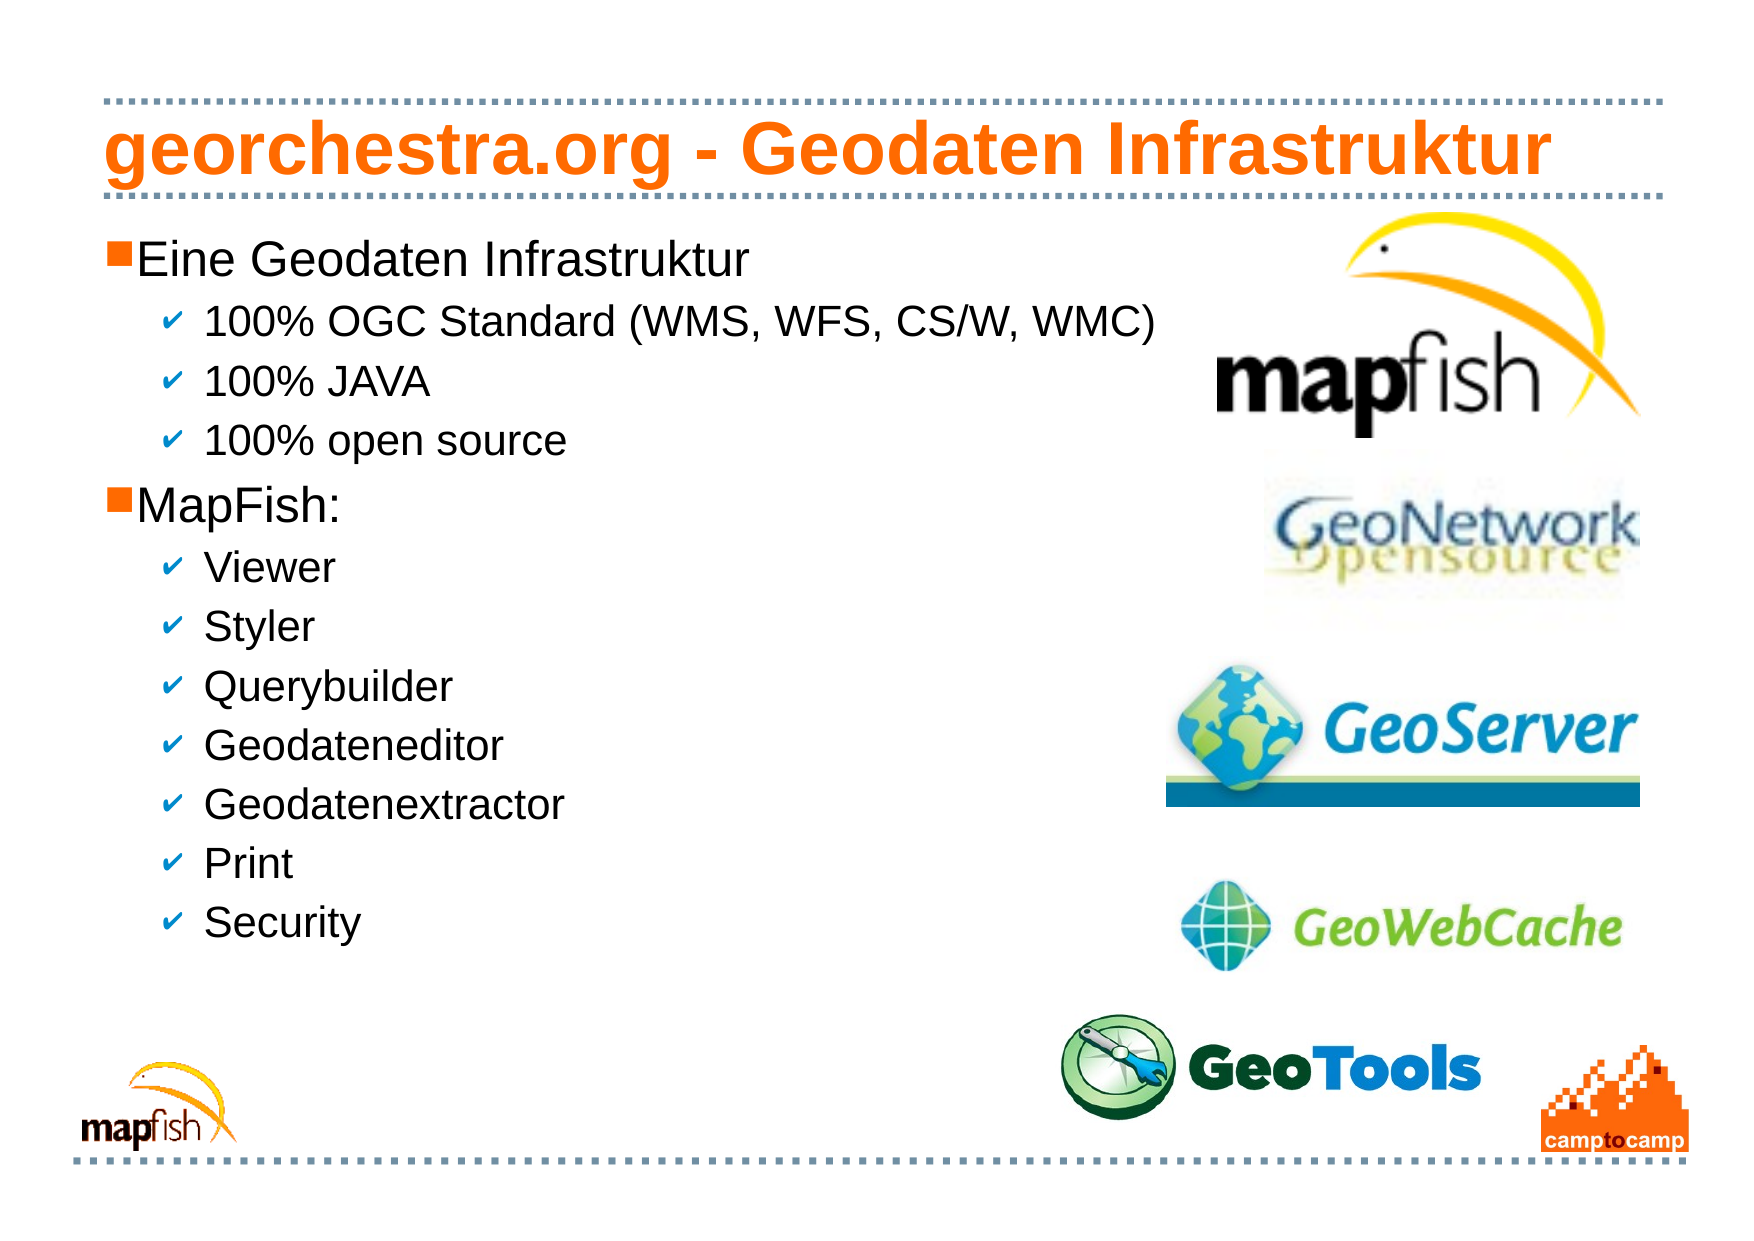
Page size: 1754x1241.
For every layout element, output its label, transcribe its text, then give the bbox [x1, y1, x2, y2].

list Eine Geodaten Infrastruktur 100% OGC Standard (WMS, WFS, CS/W, WMC) 100% JAVA 100% open source MapFish: Viewer Styler Querybuilder Geodateneditor Geodatenextractor Print Security [103, 231, 1660, 1044]
picture [1217, 212, 1641, 438]
picture [1264, 449, 1640, 638]
picture [82, 1062, 237, 1151]
picture [1046, 1010, 1483, 1123]
picture [1541, 1045, 1689, 1152]
title georchestra.org - Geodaten Infrastruktur [103, 104, 1660, 193]
picture [1138, 840, 1643, 991]
picture [1166, 656, 1640, 791]
